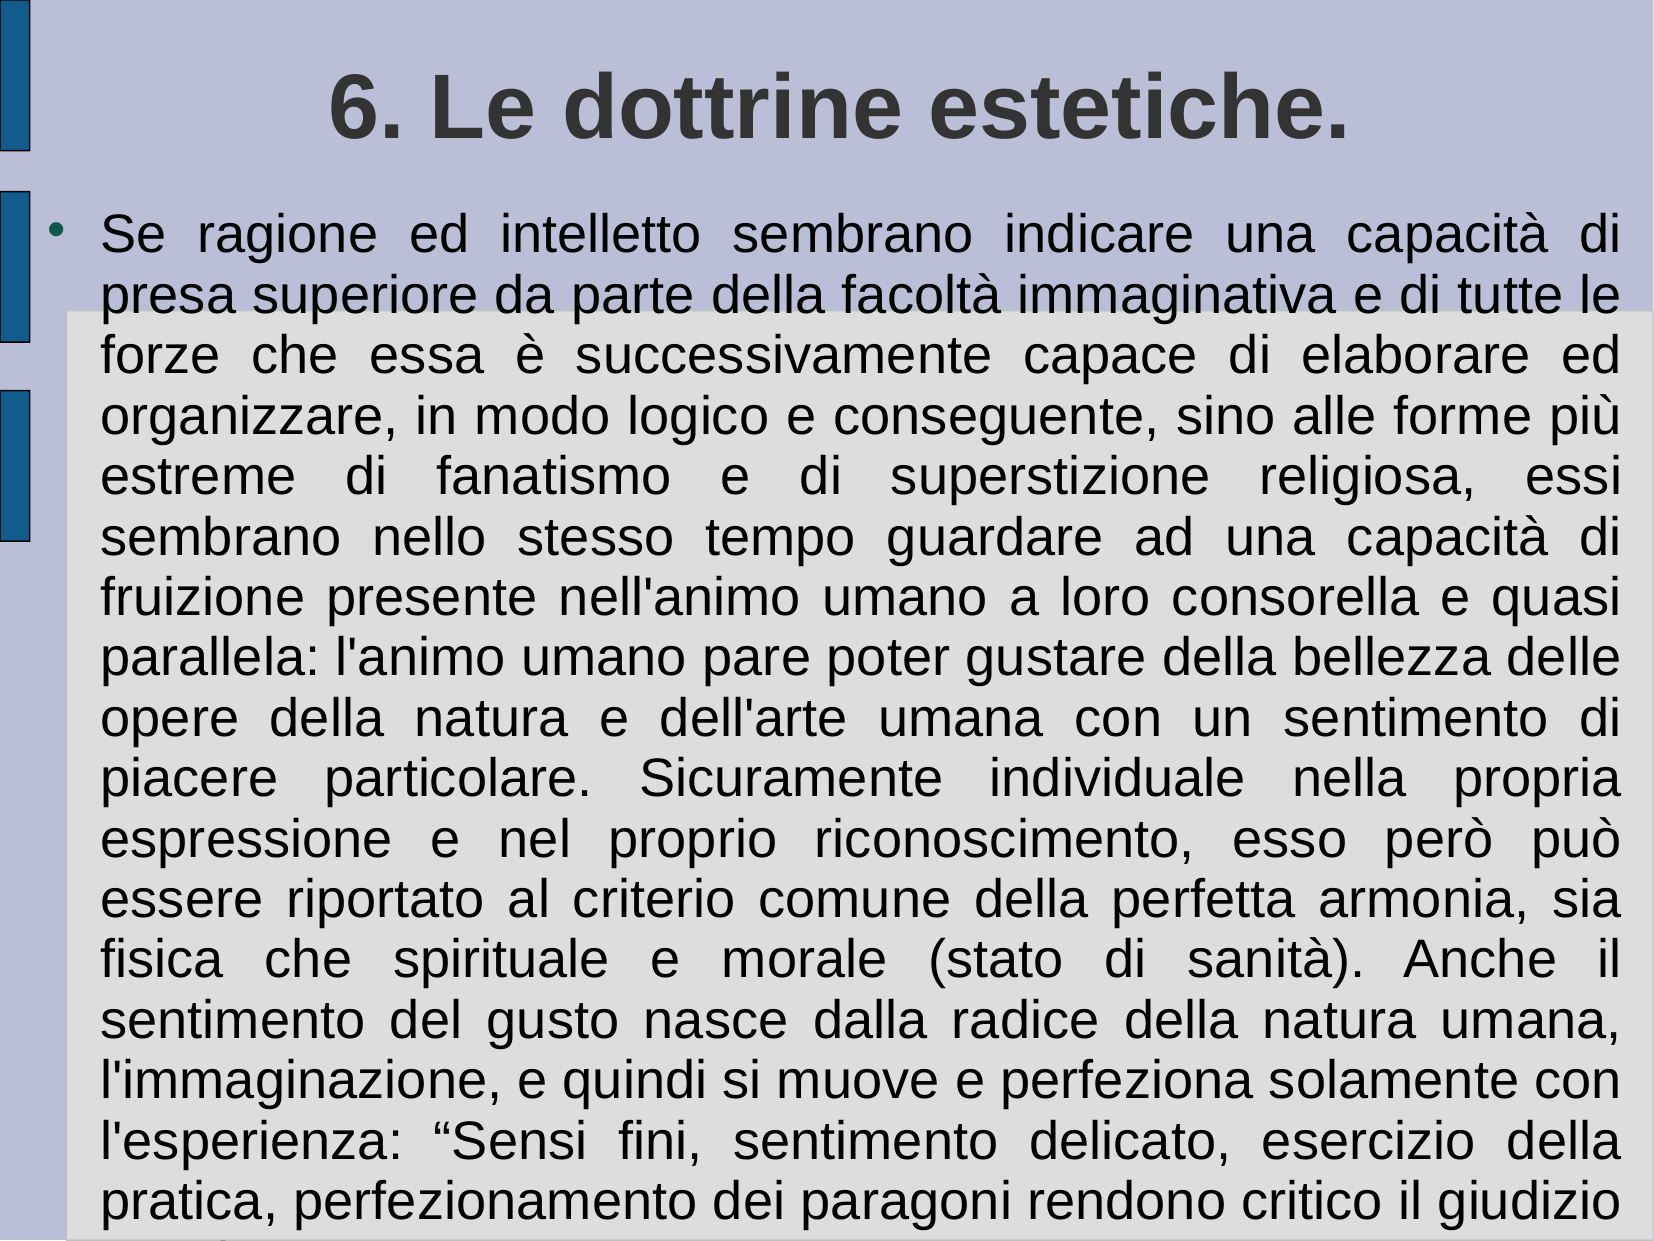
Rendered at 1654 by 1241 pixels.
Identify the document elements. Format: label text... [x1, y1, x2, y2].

list Se ragione ed intelletto sembrano indicare una capacità di presa superiore da parte della facoltà immaginativa e di tutte le forze che essa è successivamente capace di elaborare ed organizzare, in modo logico e conseguente, sino alle forme più estreme di fanatismo e di superstizione religiosa, essi sembrano nello stesso tempo guardare ad una capacità di fruizione presente nell'animo umano a loro consorella e quasi parallela: l'animo umano pare poter gustare della bellezza delle opere della natura e dell'arte umana con un sentimento di piacere particolare. Sicuramente individuale nella propria espressione e nel proprio riconoscimento, esso però può essere riportato al criterio comune della perfetta armonia, sia fisica che spirituale e morale (stato di sanità). Anche il sentimento del gusto nasce dalla radice della natura umana, l'immaginazione, e quindi si muove e perfeziona solamente con l'esperienza: “Sensi fini, sentimento delicato, esercizio della pratica, perfezionamento dei paragoni rendono critico il giudizio estetico.” [29, 200, 1625, 1232]
title 6. Le dottrine estetiche. [121, 23, 1534, 187]
